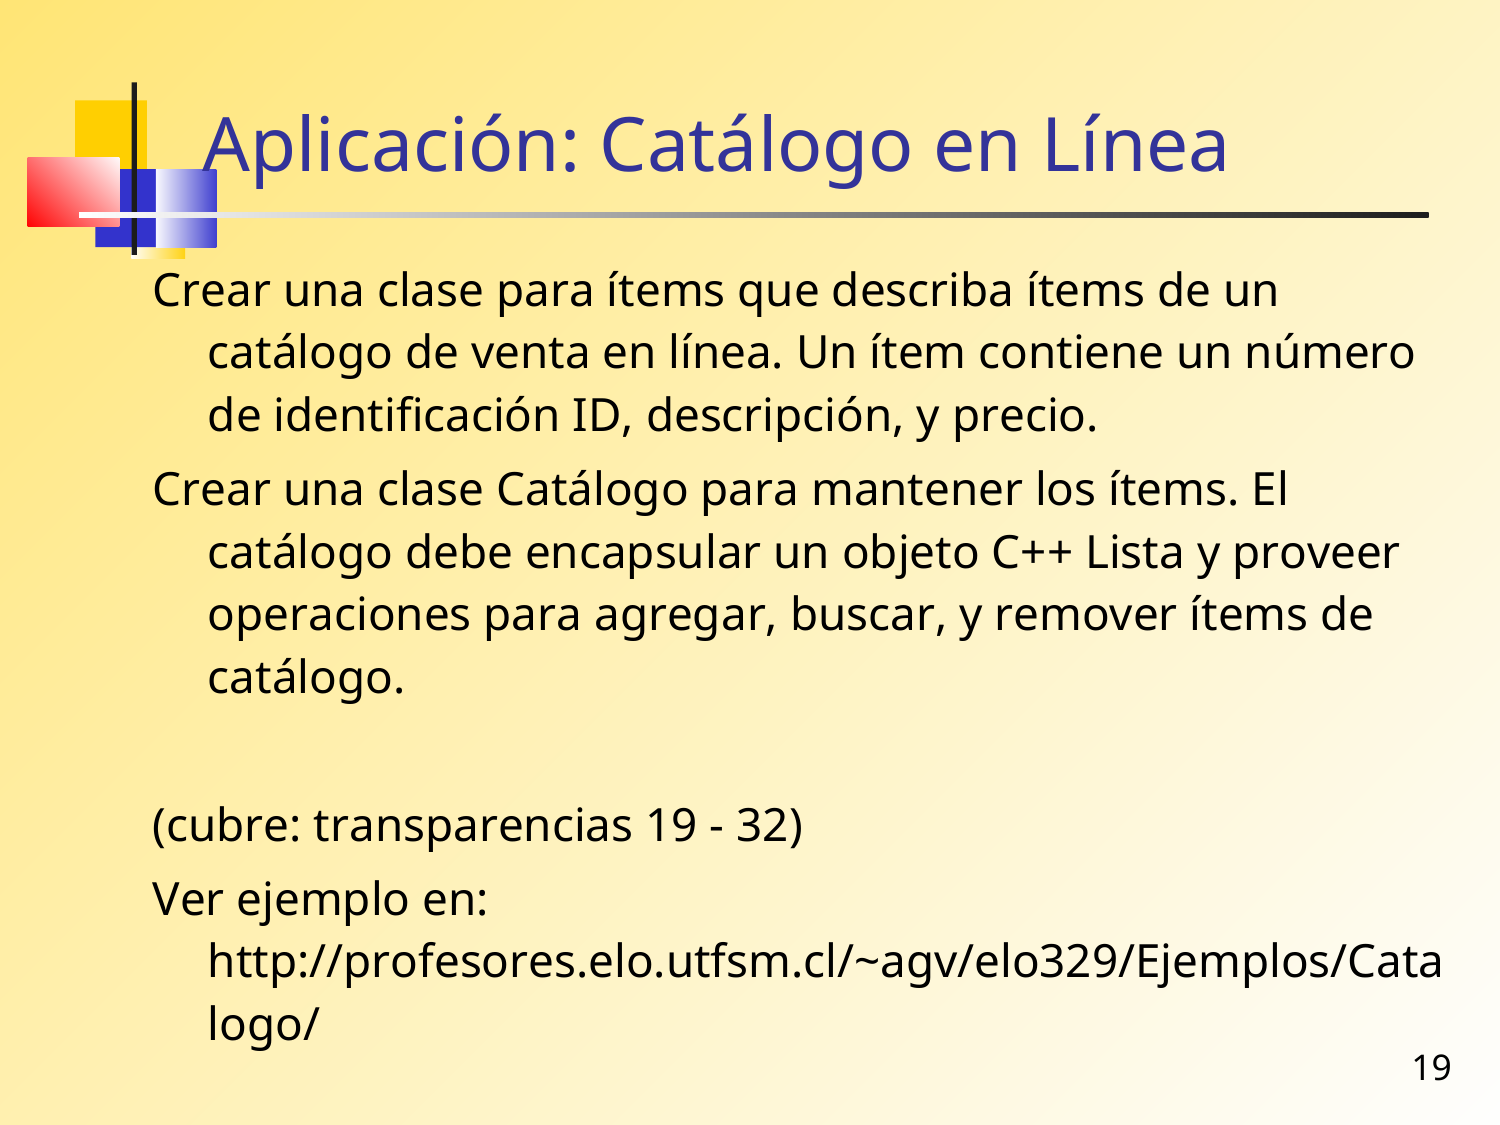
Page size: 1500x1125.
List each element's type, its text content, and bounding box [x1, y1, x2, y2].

list Crear una clase para ítems que describa ítems de un catálogo de venta en línea. Un ítem contiene un número de identificación ID, descripción, y precio. Crear una clase Catálogo para mantener los ítems. El catálogo debe encapsular un objeto C++ Lista y proveer operaciones para agregar, buscar, y remover ítems de catálogo. (cubre: transparencias 19 - 32) Ver ejemplo en: http://profesores.elo.utfsm.cl/~agv/elo329/Ejemplos/Catalogo/ [137, 249, 1463, 1013]
title Aplicación: Catálogo en Línea [187, 37, 1466, 201]
